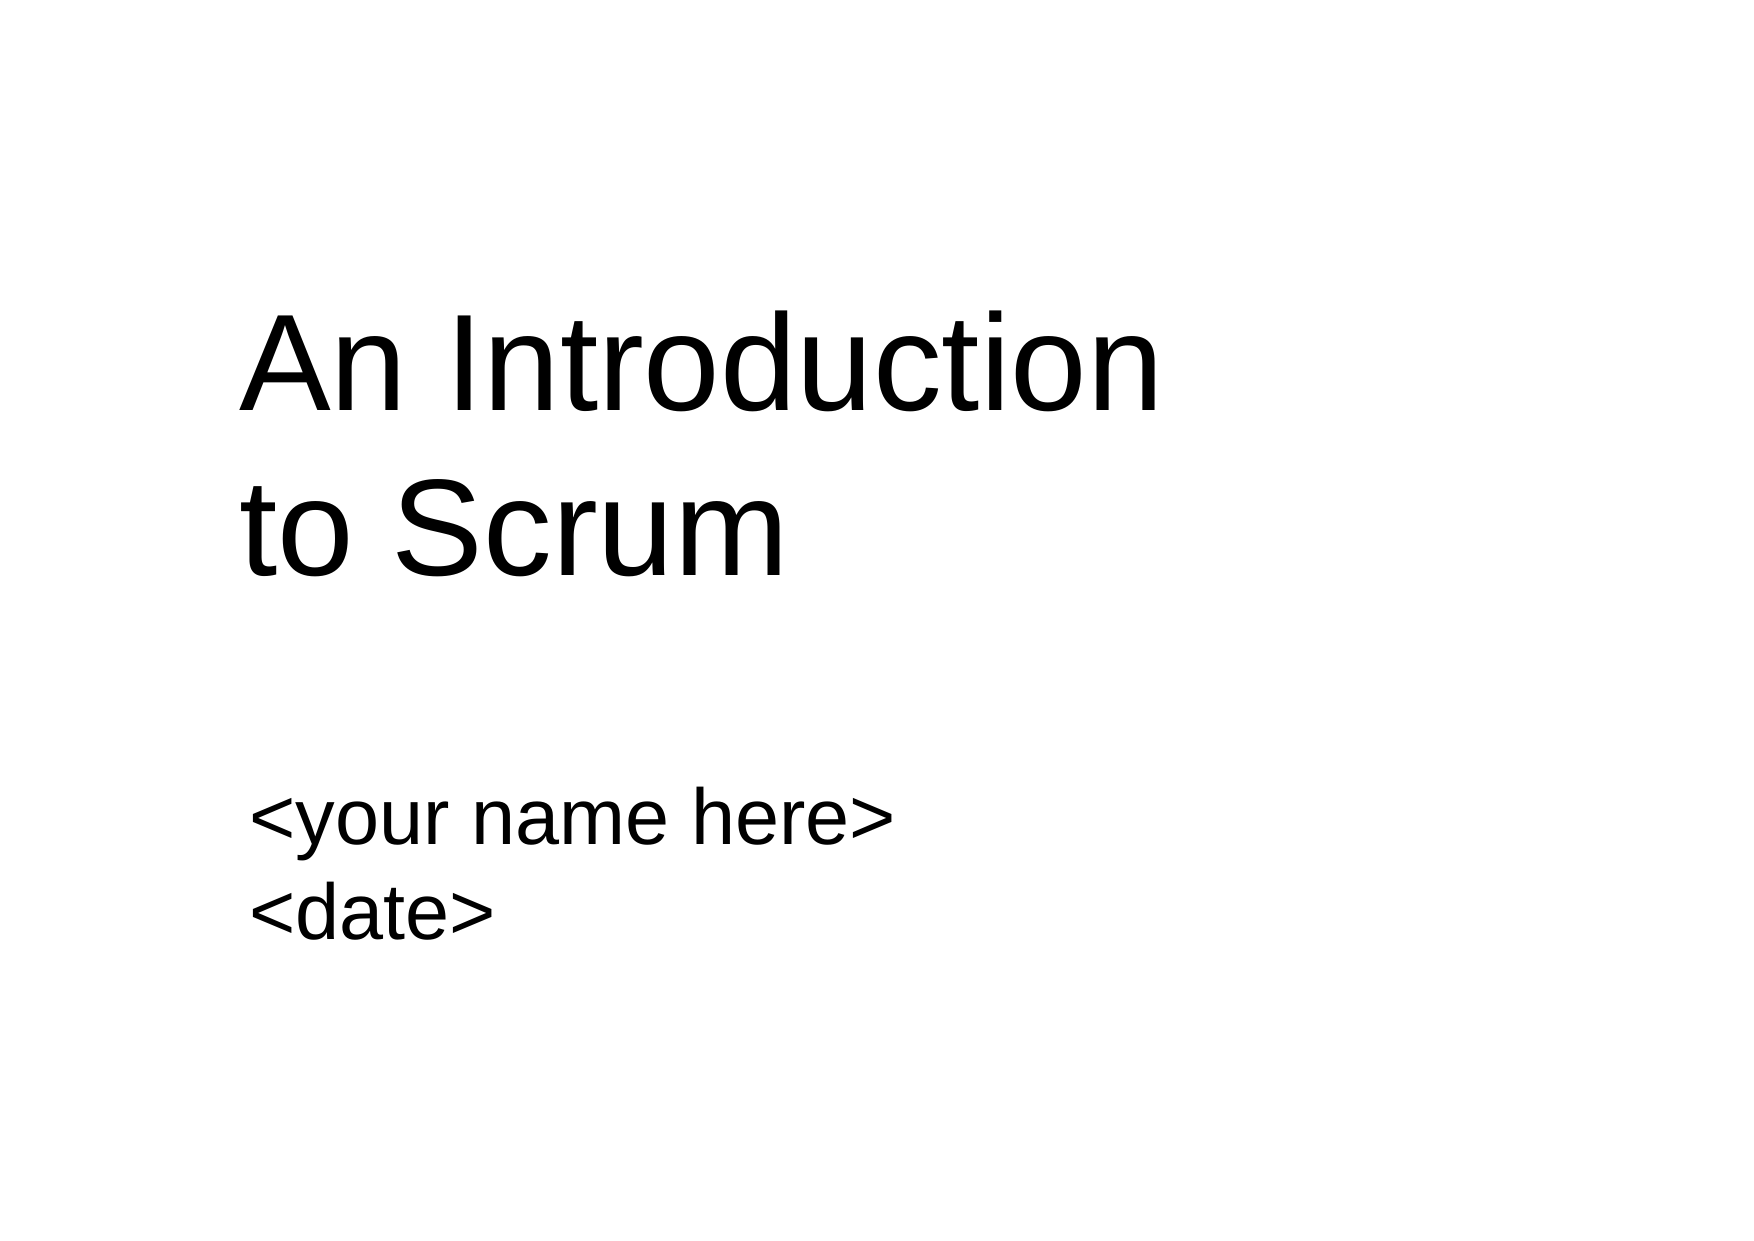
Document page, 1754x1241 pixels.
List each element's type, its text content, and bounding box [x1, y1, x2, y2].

text_box <your name here> <date> [243, 750, 1467, 970]
text_box An Introduction to Scrum [232, 247, 1538, 628]
